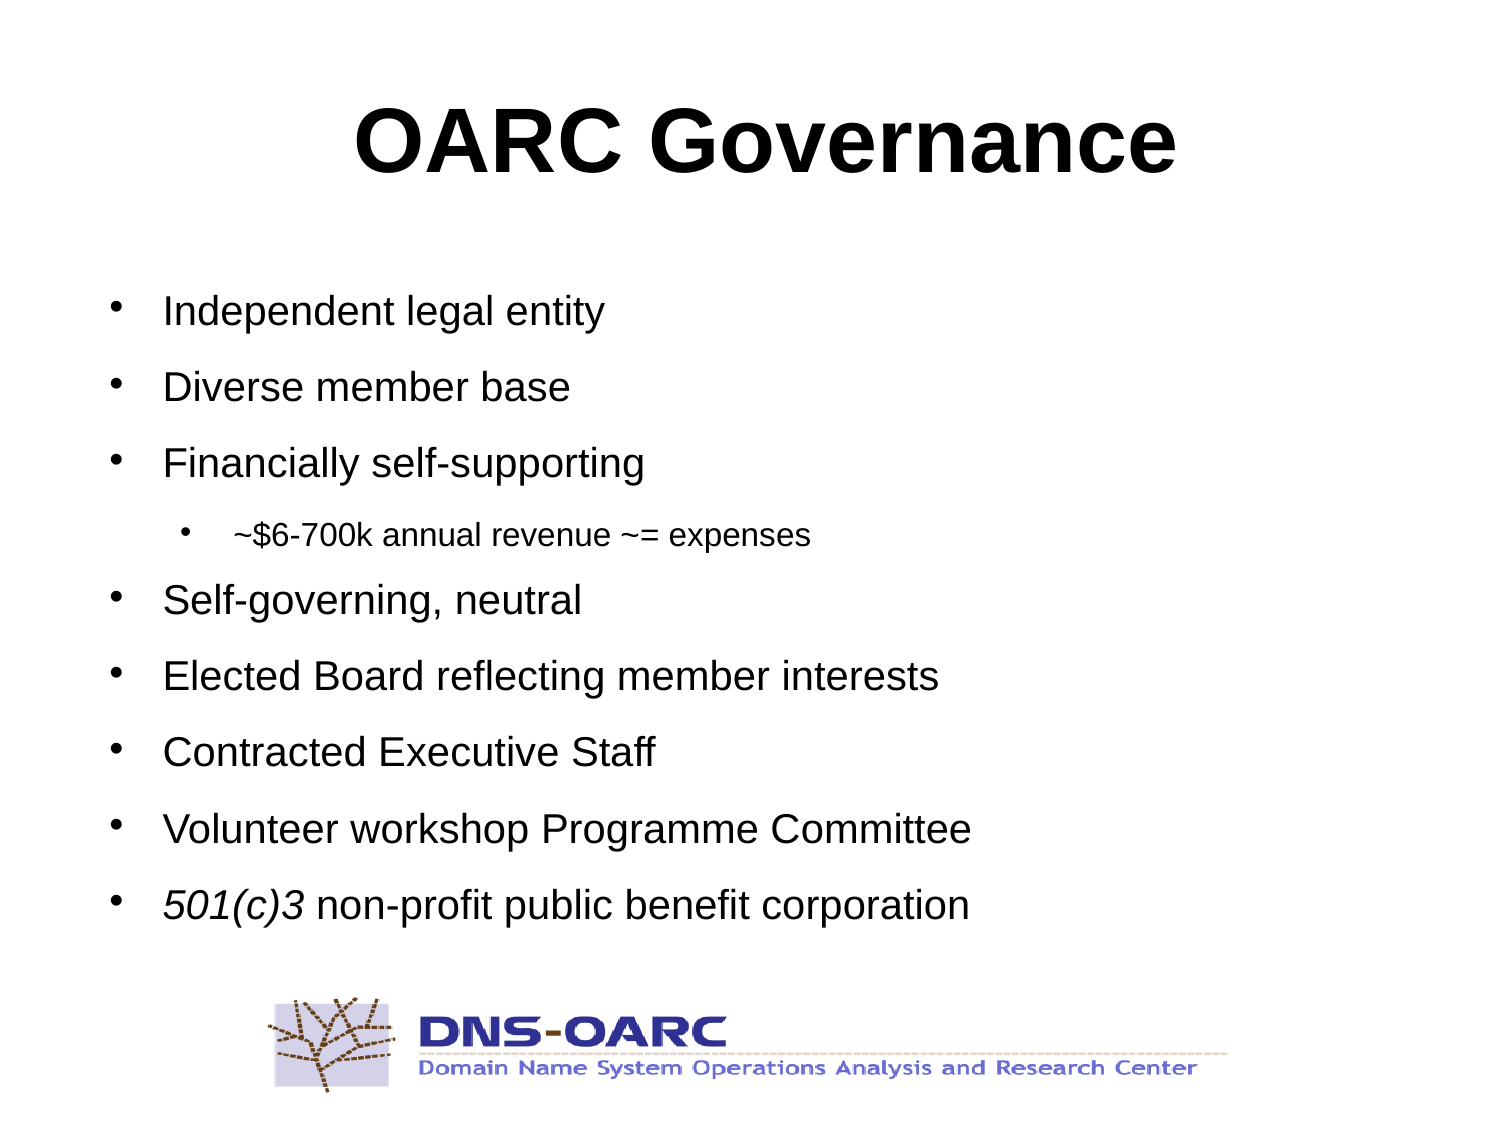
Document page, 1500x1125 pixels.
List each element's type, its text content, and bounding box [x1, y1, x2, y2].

title OARC Governance [75, 36, 1426, 242]
picture [214, 1051, 1259, 1099]
list Independent legal entity Diverse member base Financially self-supporting ~$6-700k annual revenue ~= expenses Self-governing, neutral Elected Board reflecting member interests Contracted Executive Staff Volunteer workshop Programme Committee 501(c)3 non-profit public benefit corporation [91, 283, 1406, 1051]
